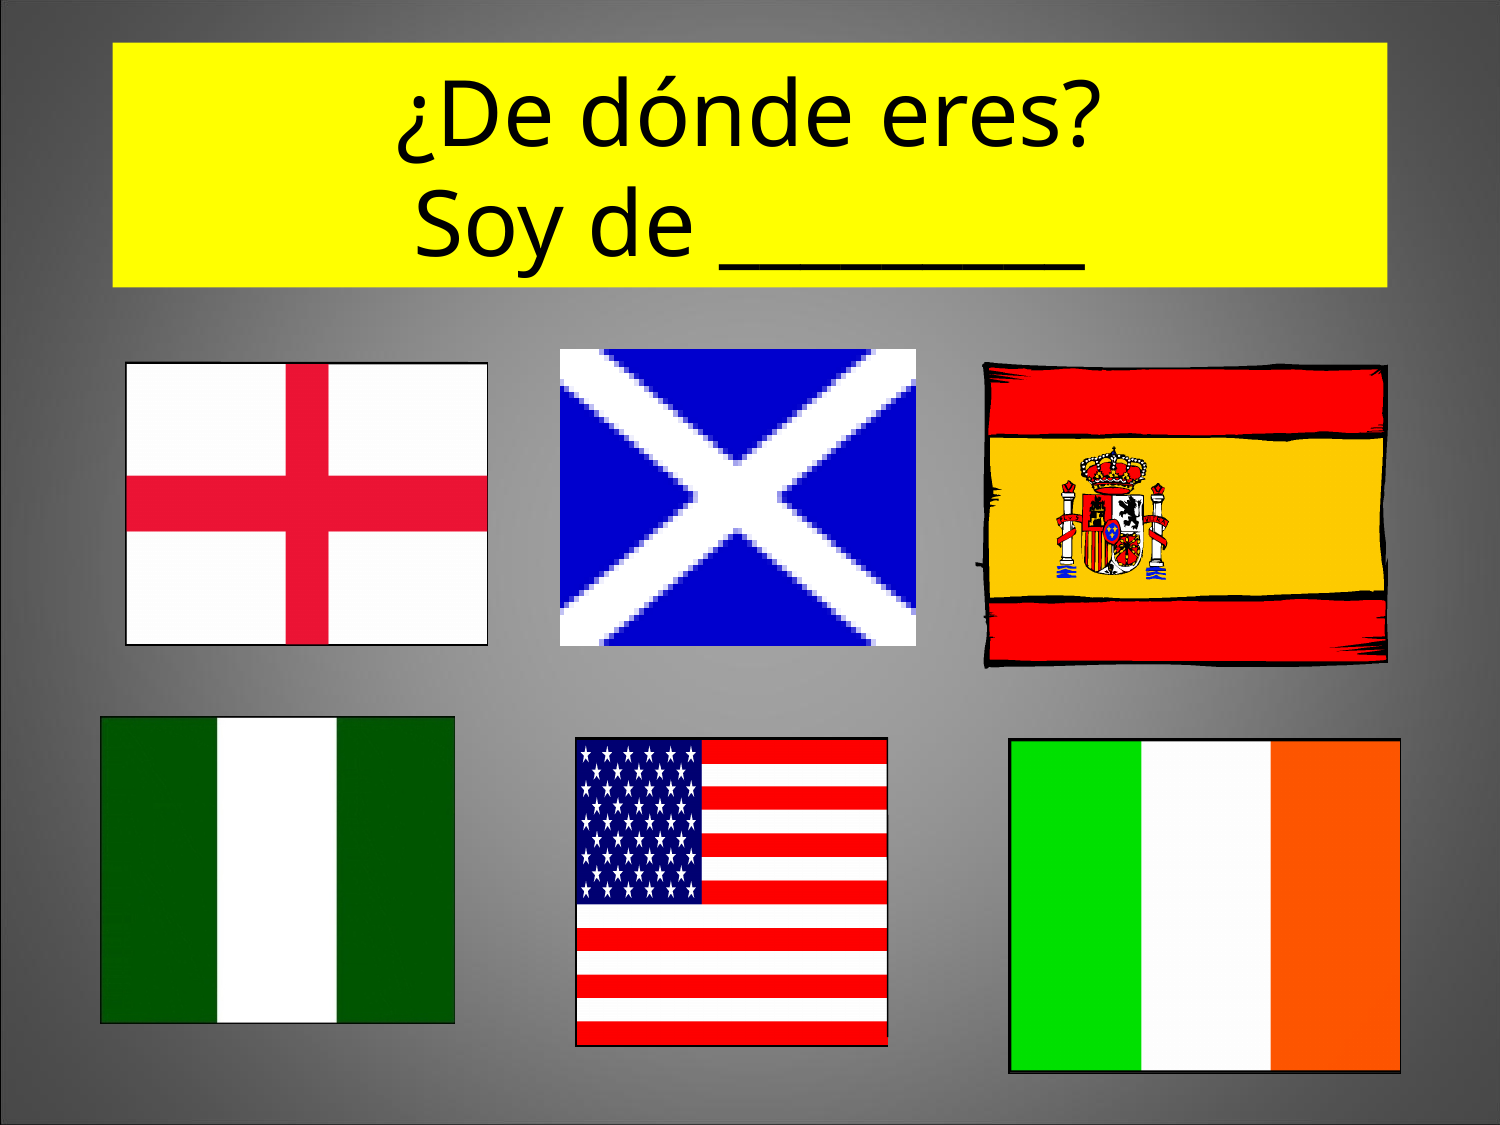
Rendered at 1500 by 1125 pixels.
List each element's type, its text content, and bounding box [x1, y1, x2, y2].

title ¿De dónde eres? Soy de _________ [112, 42, 1388, 288]
picture [0, 0, 1500, 1125]
